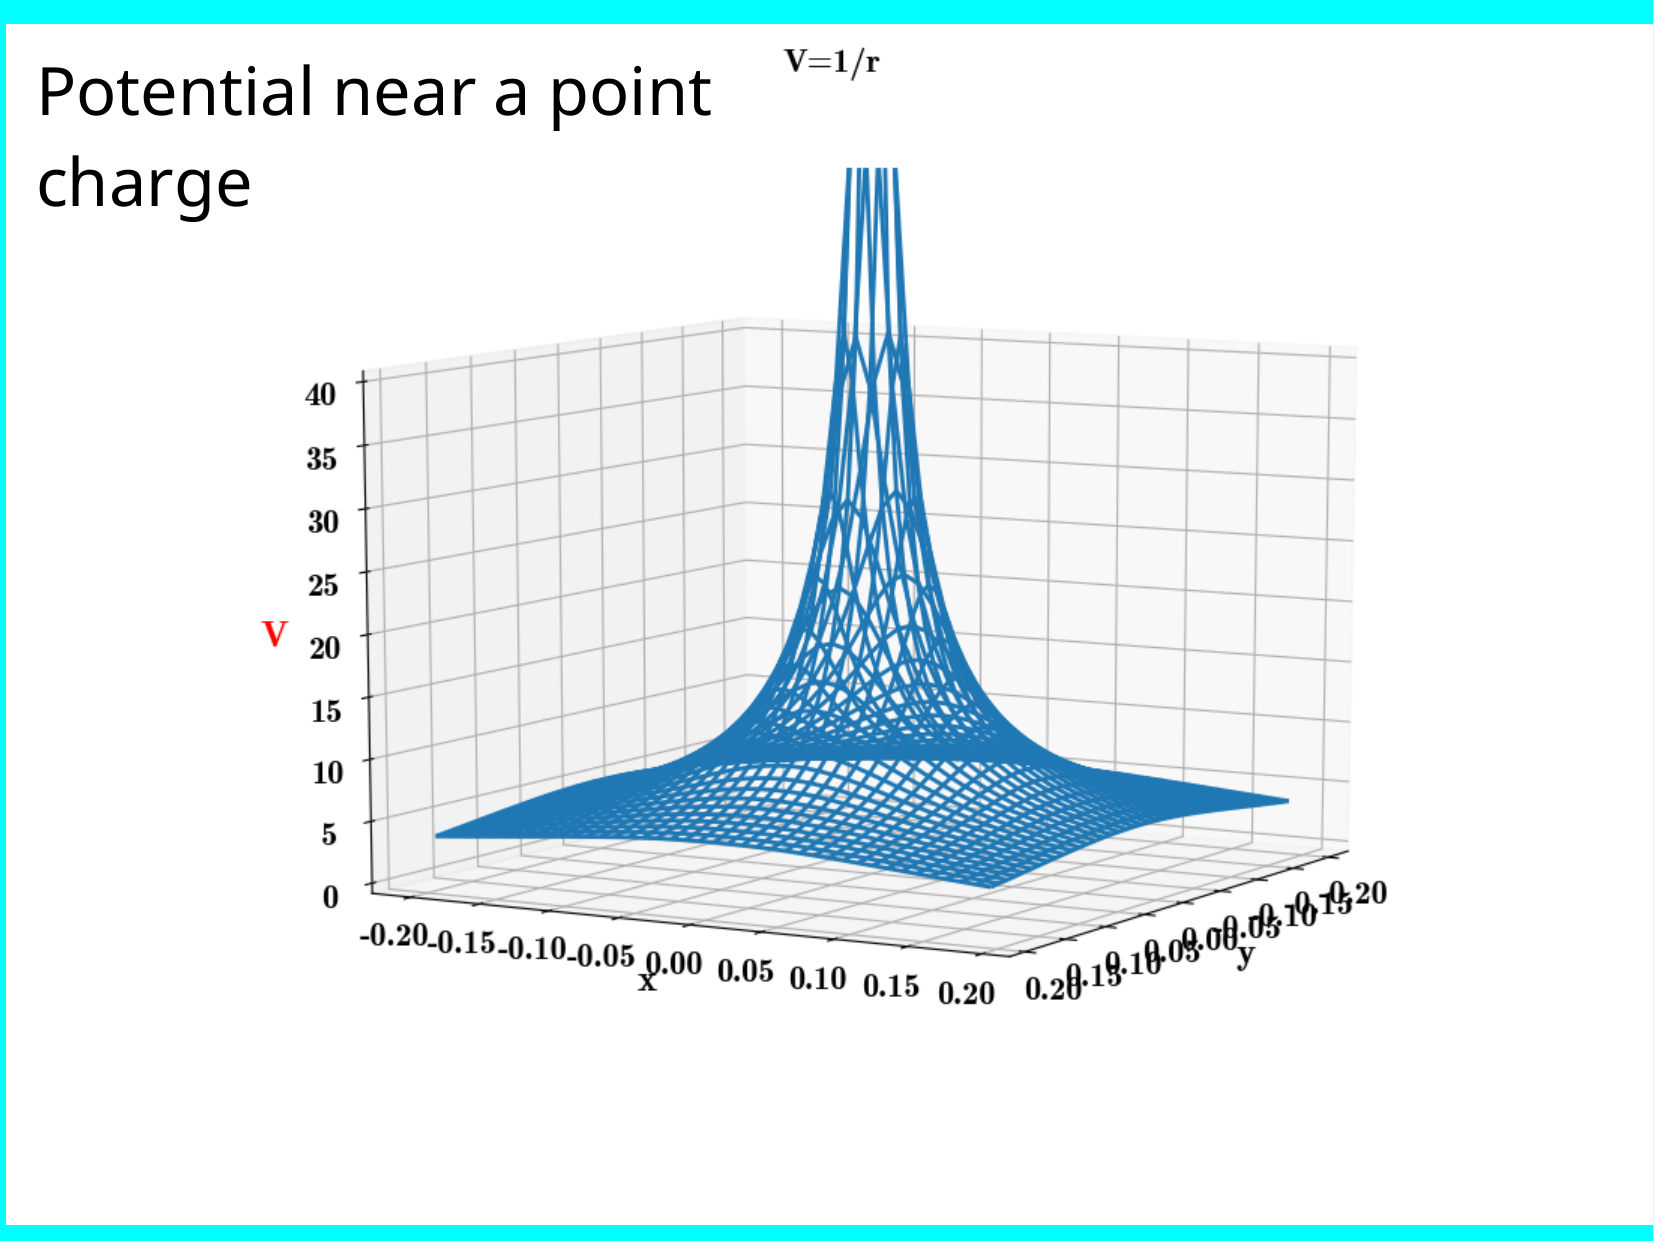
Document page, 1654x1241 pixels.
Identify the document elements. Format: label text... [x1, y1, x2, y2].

picture [0, 0, 1654, 1241]
text_box Potential near a point charge [21, 36, 1606, 1241]
